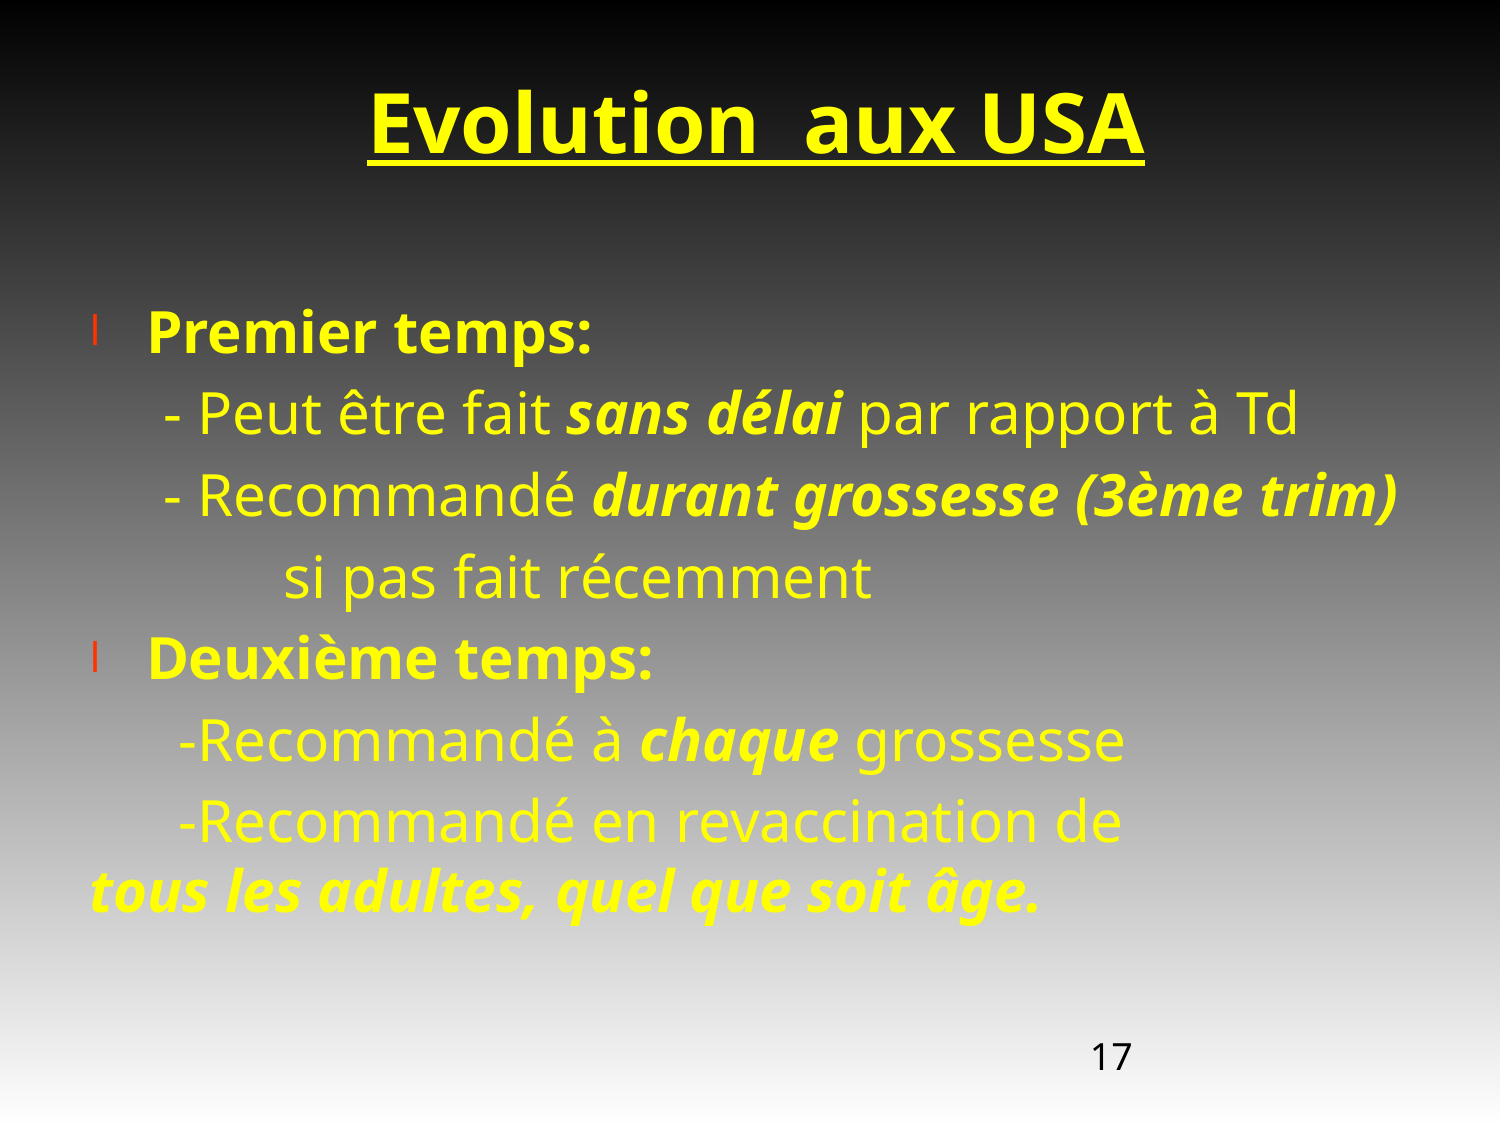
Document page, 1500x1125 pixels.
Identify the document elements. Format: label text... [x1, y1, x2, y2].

title Evolution aux USA [75, 62, 1438, 250]
list Premier temps: - Peut être fait sans délai par rapport à Td - Recommandé durant grossesse (3ème trim) si pas fait récemment Deuxième temps: -Recommandé à chaque grossesse -Recommandé en revaccination de tous les adultes, quel que soit âge. [75, 287, 1438, 963]
slide_number <numéro> [1074, 1025, 1388, 1100]
